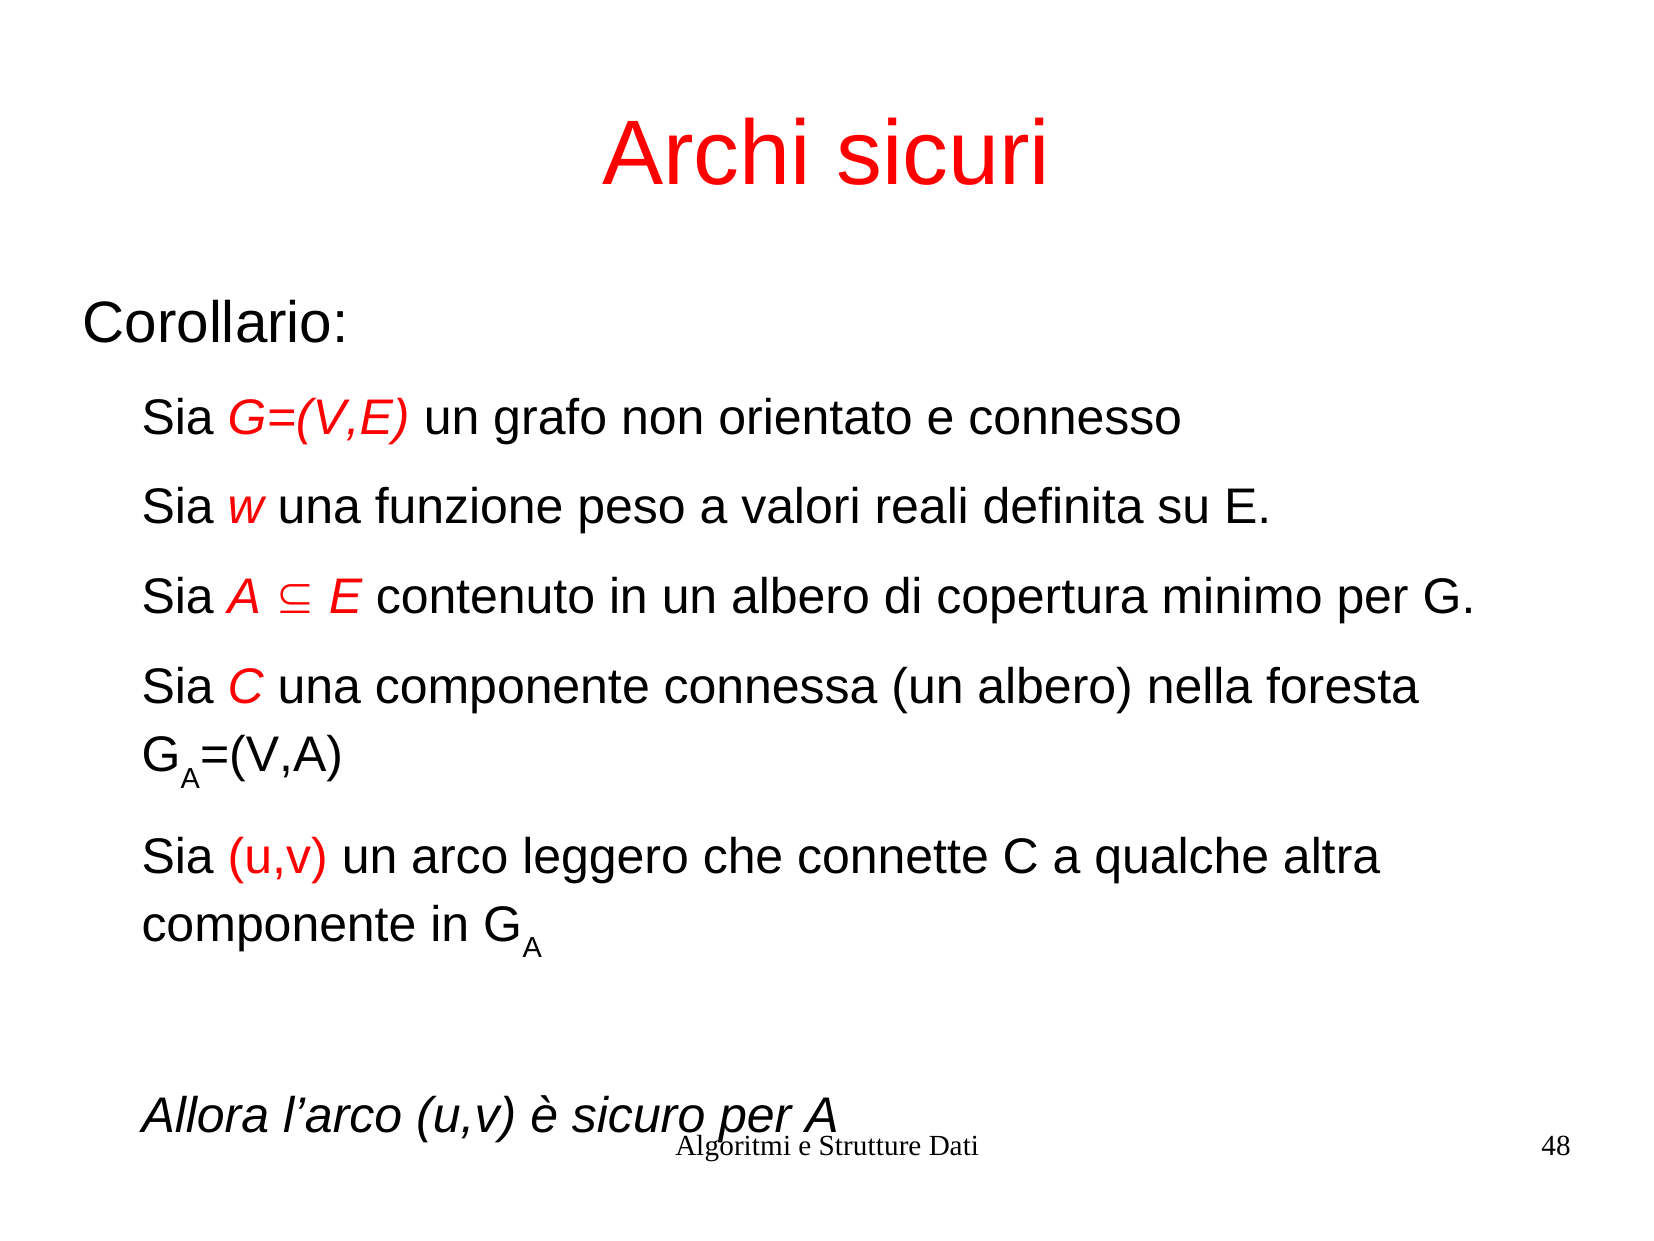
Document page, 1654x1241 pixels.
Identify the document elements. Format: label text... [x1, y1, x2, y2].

title Archi sicuri [82, 49, 1571, 257]
list Corollario: Sia G=(V,E) un grafo non orientato e connesso Sia w una funzione peso a valori reali definita su E. Sia A  E contenuto in un albero di copertura minimo per G. Sia C una componente connessa (un albero) nella foresta GA=(V,A) Sia (u,v) un arco leggero che connette C a qualche altra componente in GA Allora l’arco (u,v) è sicuro per A [82, 290, 1571, 1154]
